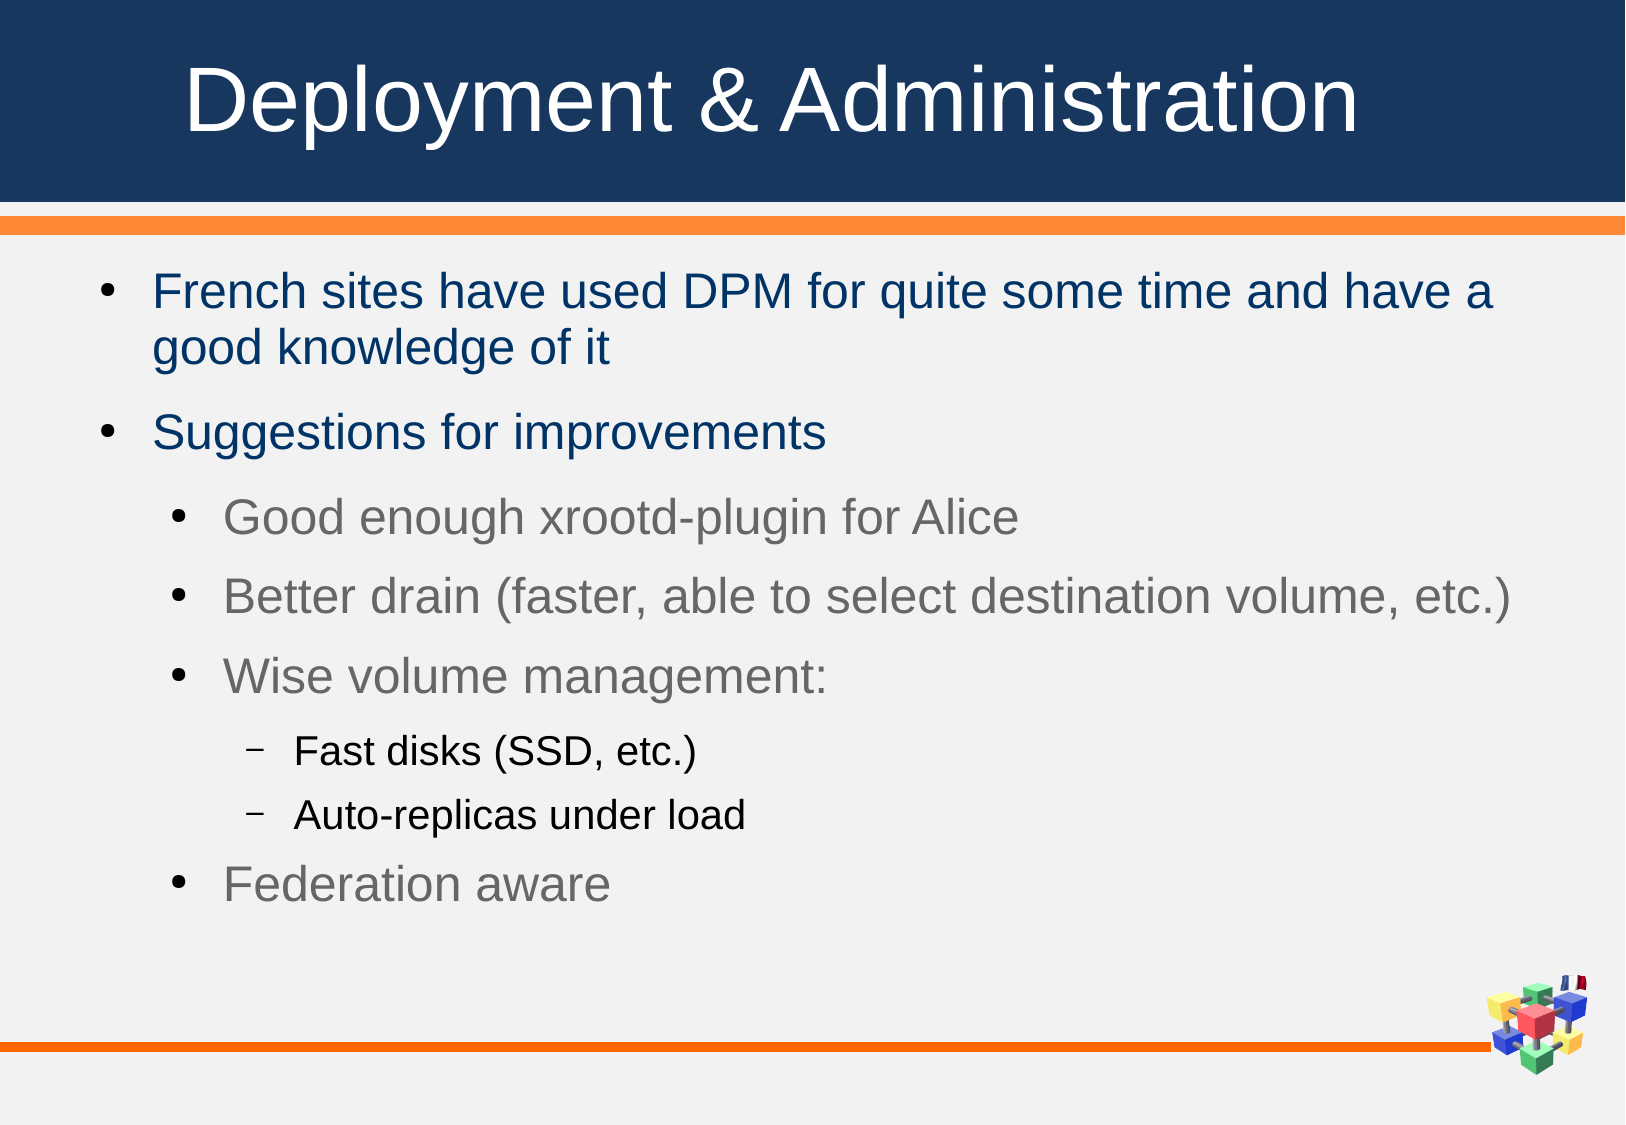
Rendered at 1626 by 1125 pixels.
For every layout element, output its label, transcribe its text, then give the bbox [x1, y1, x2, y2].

title Deployment & Administration [183, 22, 1565, 178]
list French sites have used DPM for quite some time and have a good knowledge of it Suggestions for improvements Good enough xrootd-plugin for Alice Better drain (faster, able to select destination volume, etc.) Wise volume management: Fast disks (SSD, etc.) Auto-replicas under load Federation aware [81, 263, 1544, 1006]
picture [1476, 974, 1595, 1076]
